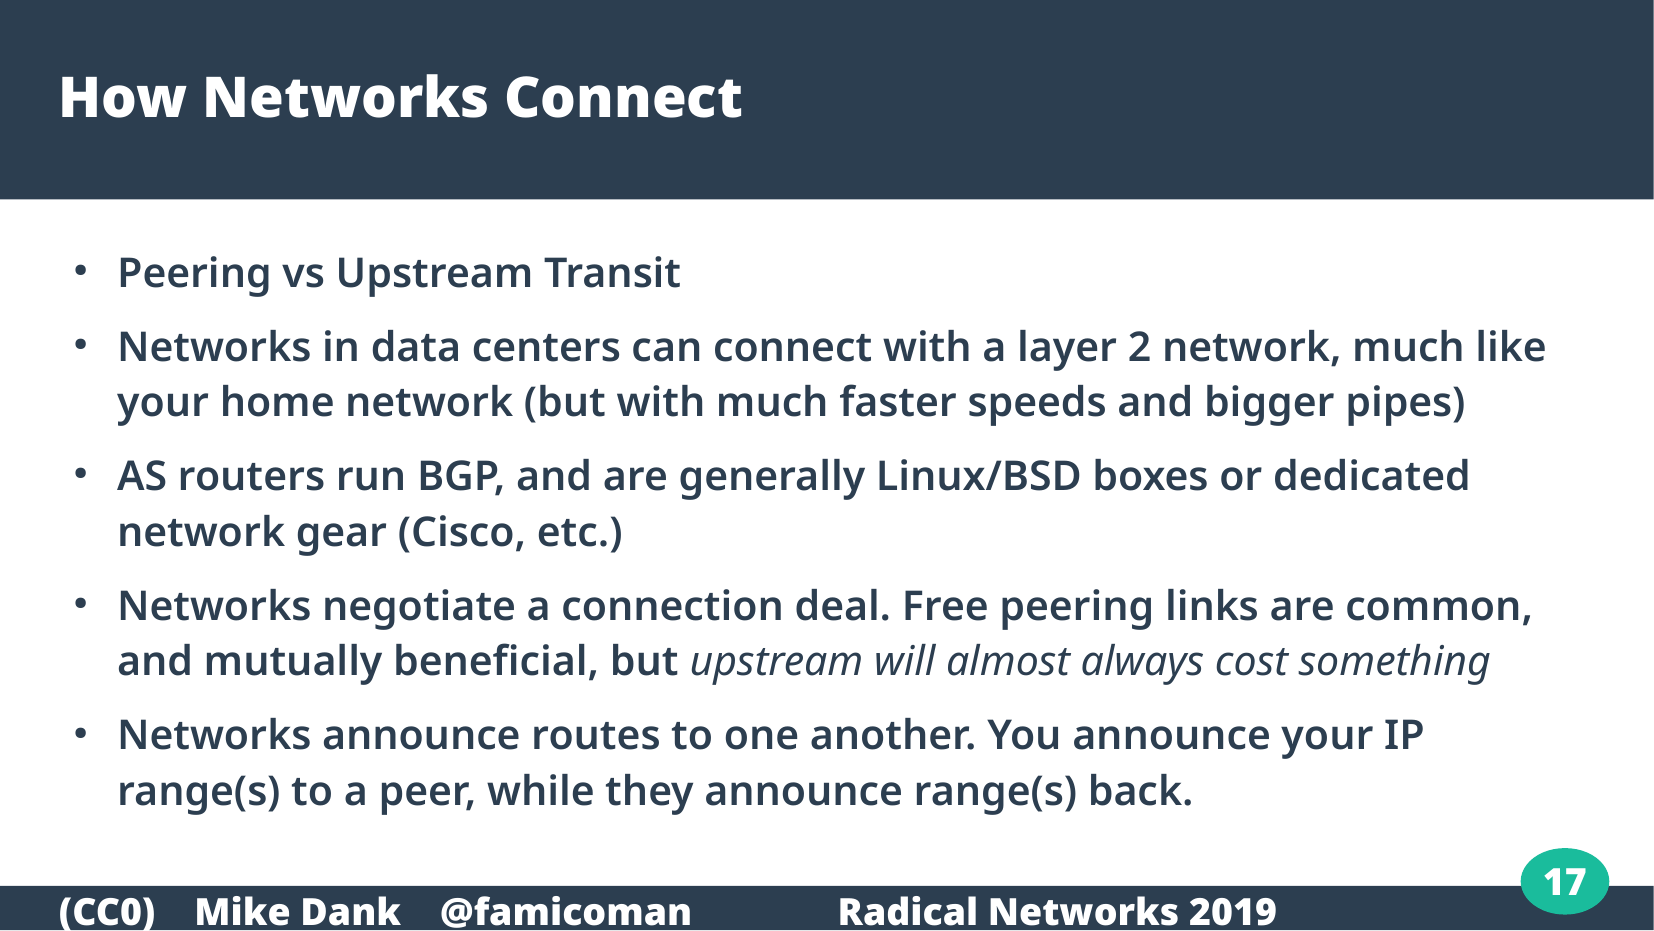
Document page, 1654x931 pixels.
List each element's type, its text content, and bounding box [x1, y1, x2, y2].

list Peering vs Upstream Transit Networks in data centers can connect with a layer 2 network, much like your home network (but with much faster speeds and bigger pipes) AS routers run BGP, and are generally Linux/BSD boxes or dedicated network gear (Cisco, etc.) Networks negotiate a connection deal. Free peering links are common, and mutually beneficial, but upstream will almost always cost something Networks announce routes to one another. You announce your IP range(s) to a peer, while they announce range(s) back. [59, 243, 1595, 864]
title How Networks Connect [59, 37, 1595, 155]
